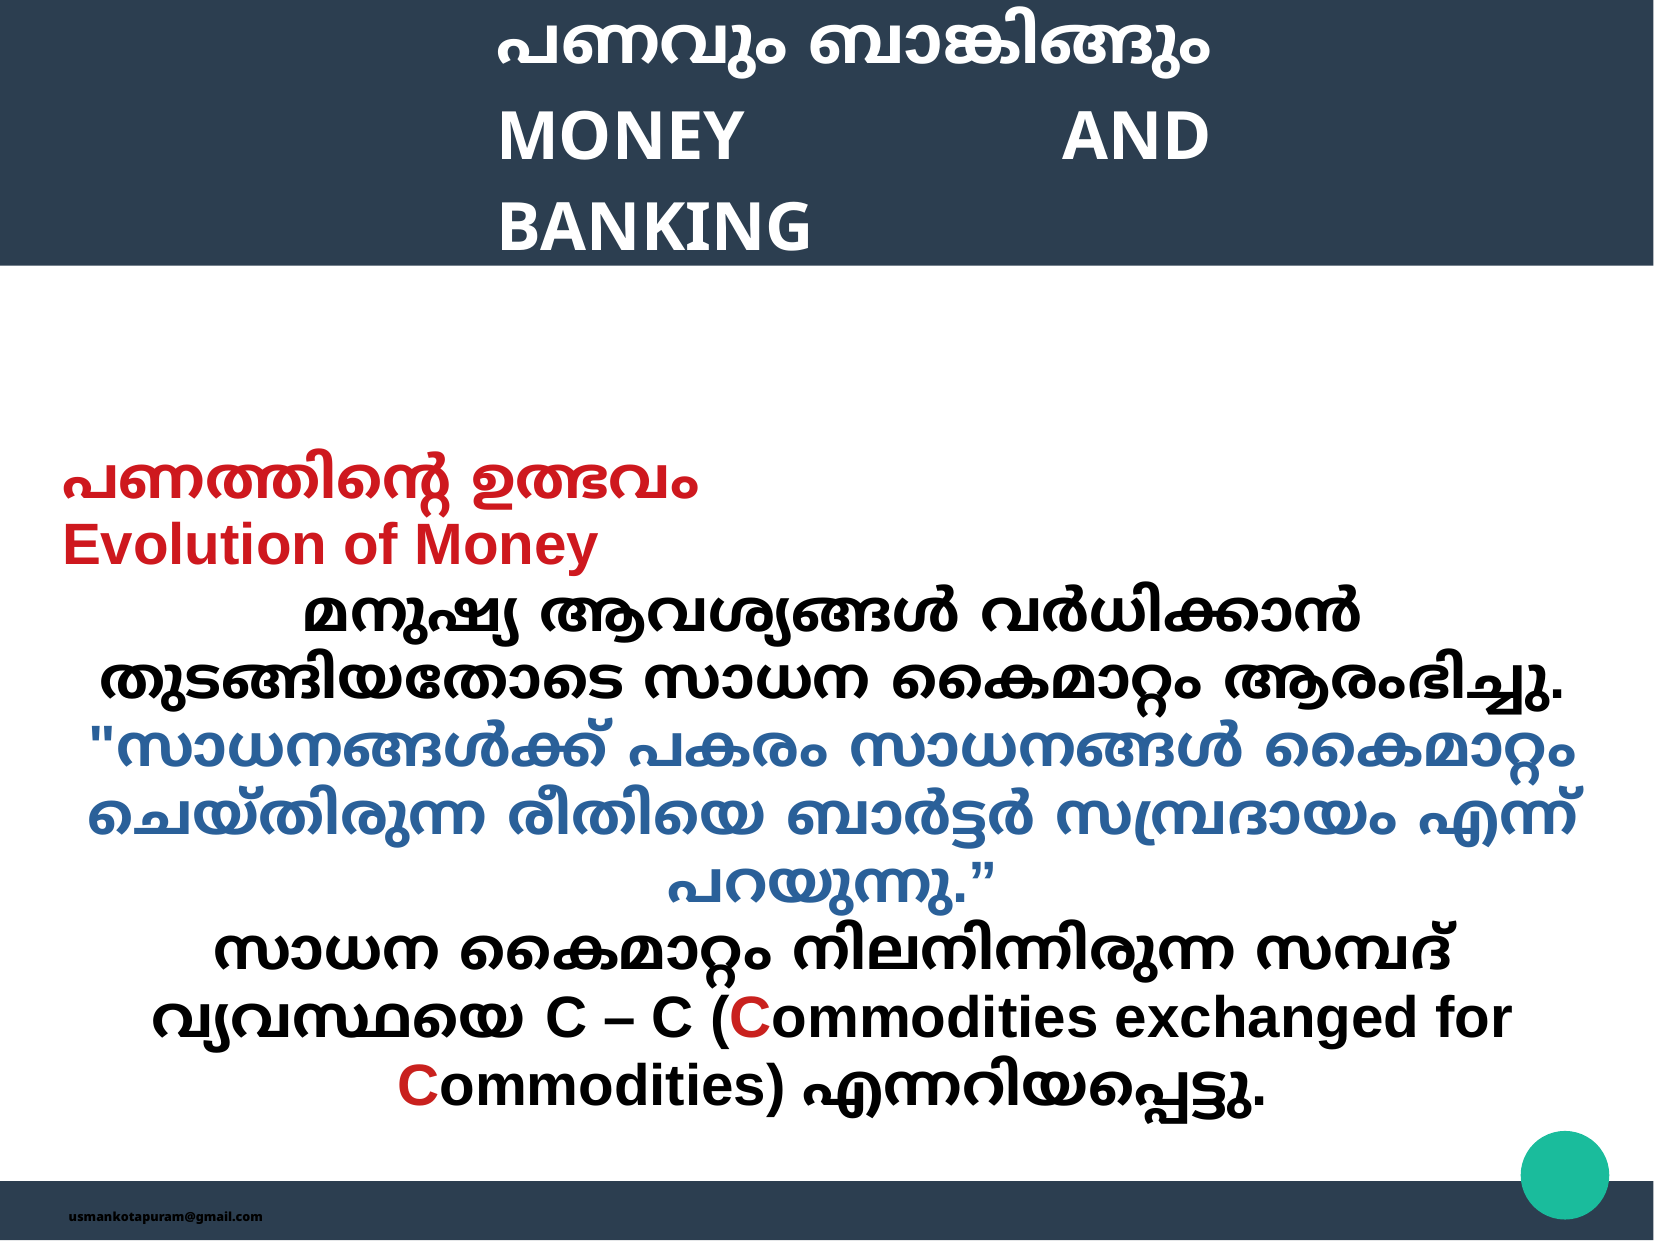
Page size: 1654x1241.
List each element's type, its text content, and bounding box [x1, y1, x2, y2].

title പണവും ബാങ്കിങ്ങും MONEY AND BANKING [496, 26, 1217, 249]
text_box പണത്തിന്റെ ഉത്ഭവം Evolution of Money മനുഷ്യ ആവശ്യങ്ങൾ വർധിക്കാൻ തുടങ്ങിയതോടെ സാധന കൈമാറ്റം ആരംഭിച്ചു. "സാധനങ്ങൾക്ക് പകരം സാധനങ്ങൾ കൈമാറ്റം ചെയ്തിരുന്ന രീതിയെ ബാർട്ടർ സമ്പ്രദായം എന്ന് പറയുന്നു.” സാധന കൈമാറ്റം നിലനിന്നിരുന്ന സമ്പദ് വ്യവസ്ഥയെ C – C (Commodities exchanged for Commodities) എന്നറിയപ്പെട്ടു. [47, 437, 1619, 1099]
